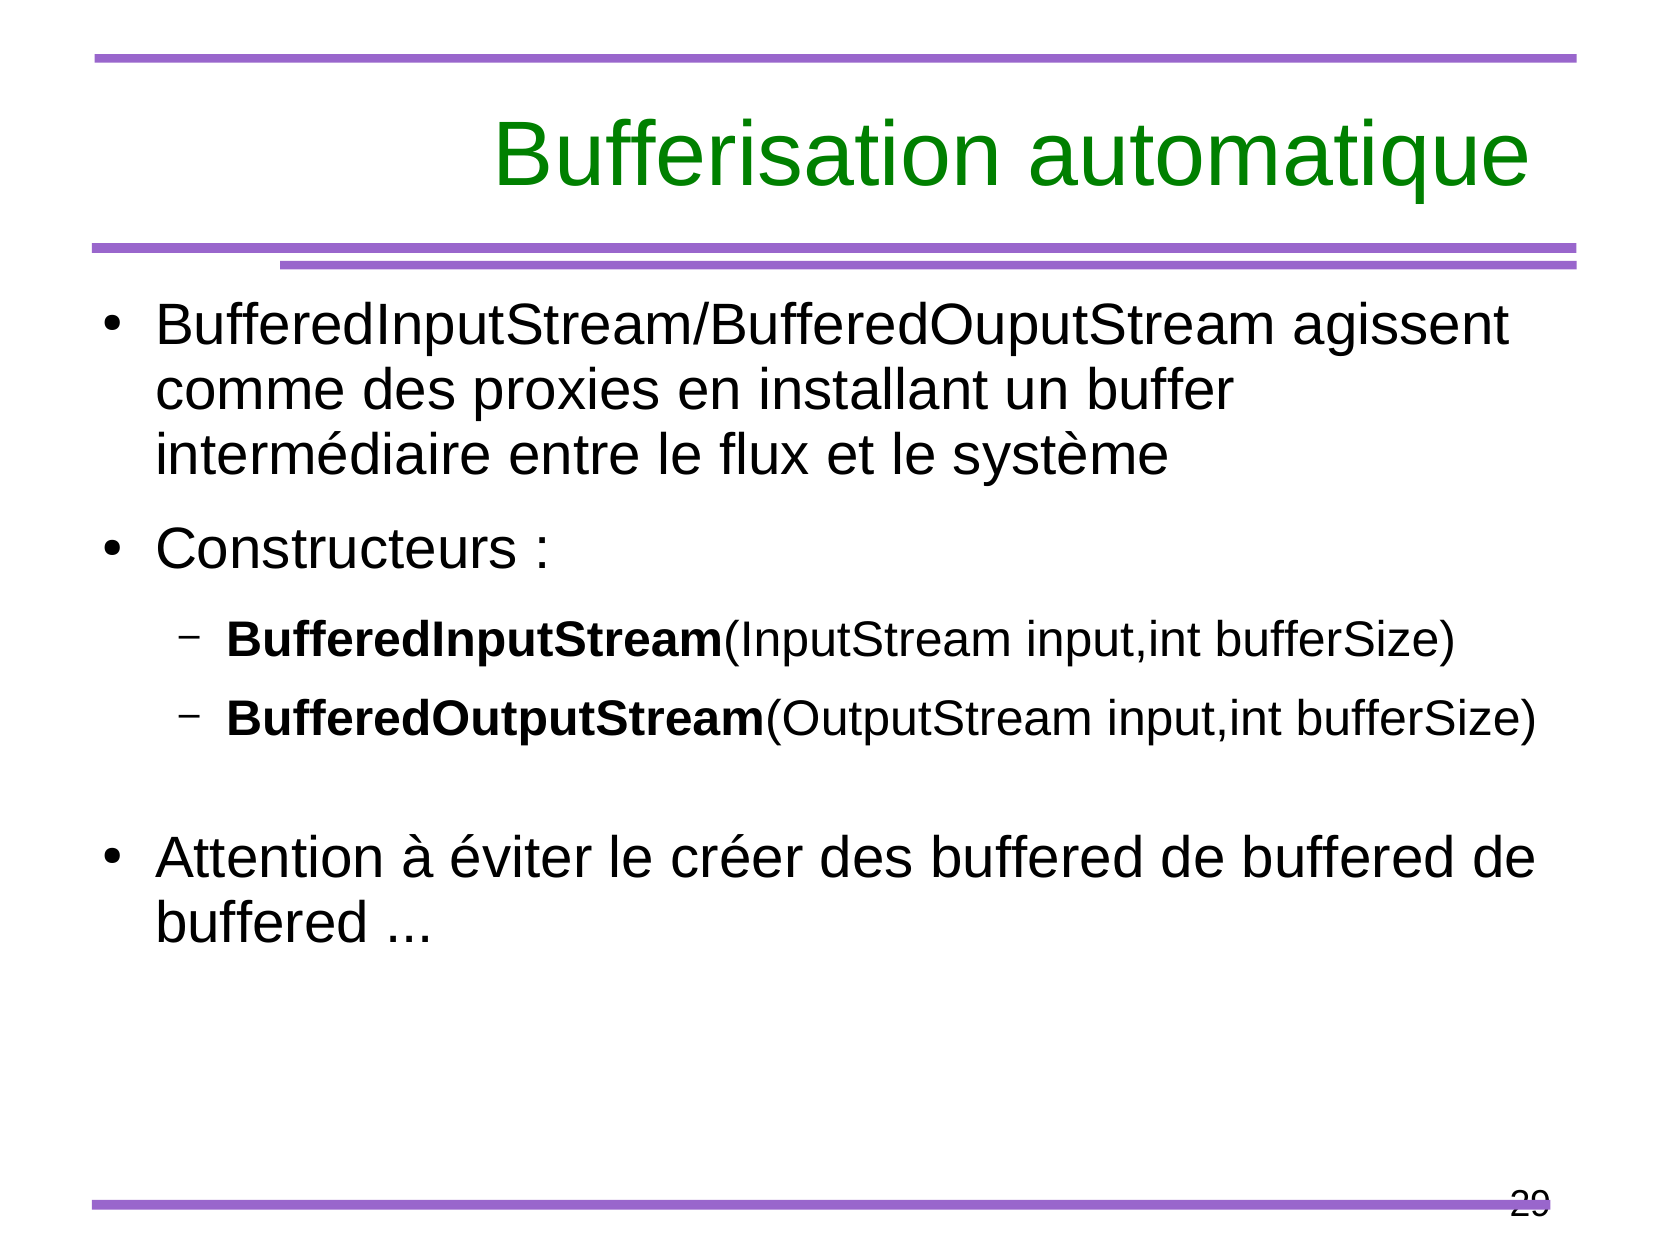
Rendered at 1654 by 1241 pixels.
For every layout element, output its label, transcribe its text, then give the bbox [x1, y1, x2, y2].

title Bufferisation automatique [121, 49, 1534, 257]
list BufferedInputStream/BufferedOuputStream agissent comme des proxies en installant un buffer intermédiaire entre le flux et le système Constructeurs : BufferedInputStream(InputStream input,int bufferSize) BufferedOutputStream(OutputStream input,int bufferSize) Attention à éviter le créer des buffered de buffered de buffered ... [84, 291, 1570, 956]
